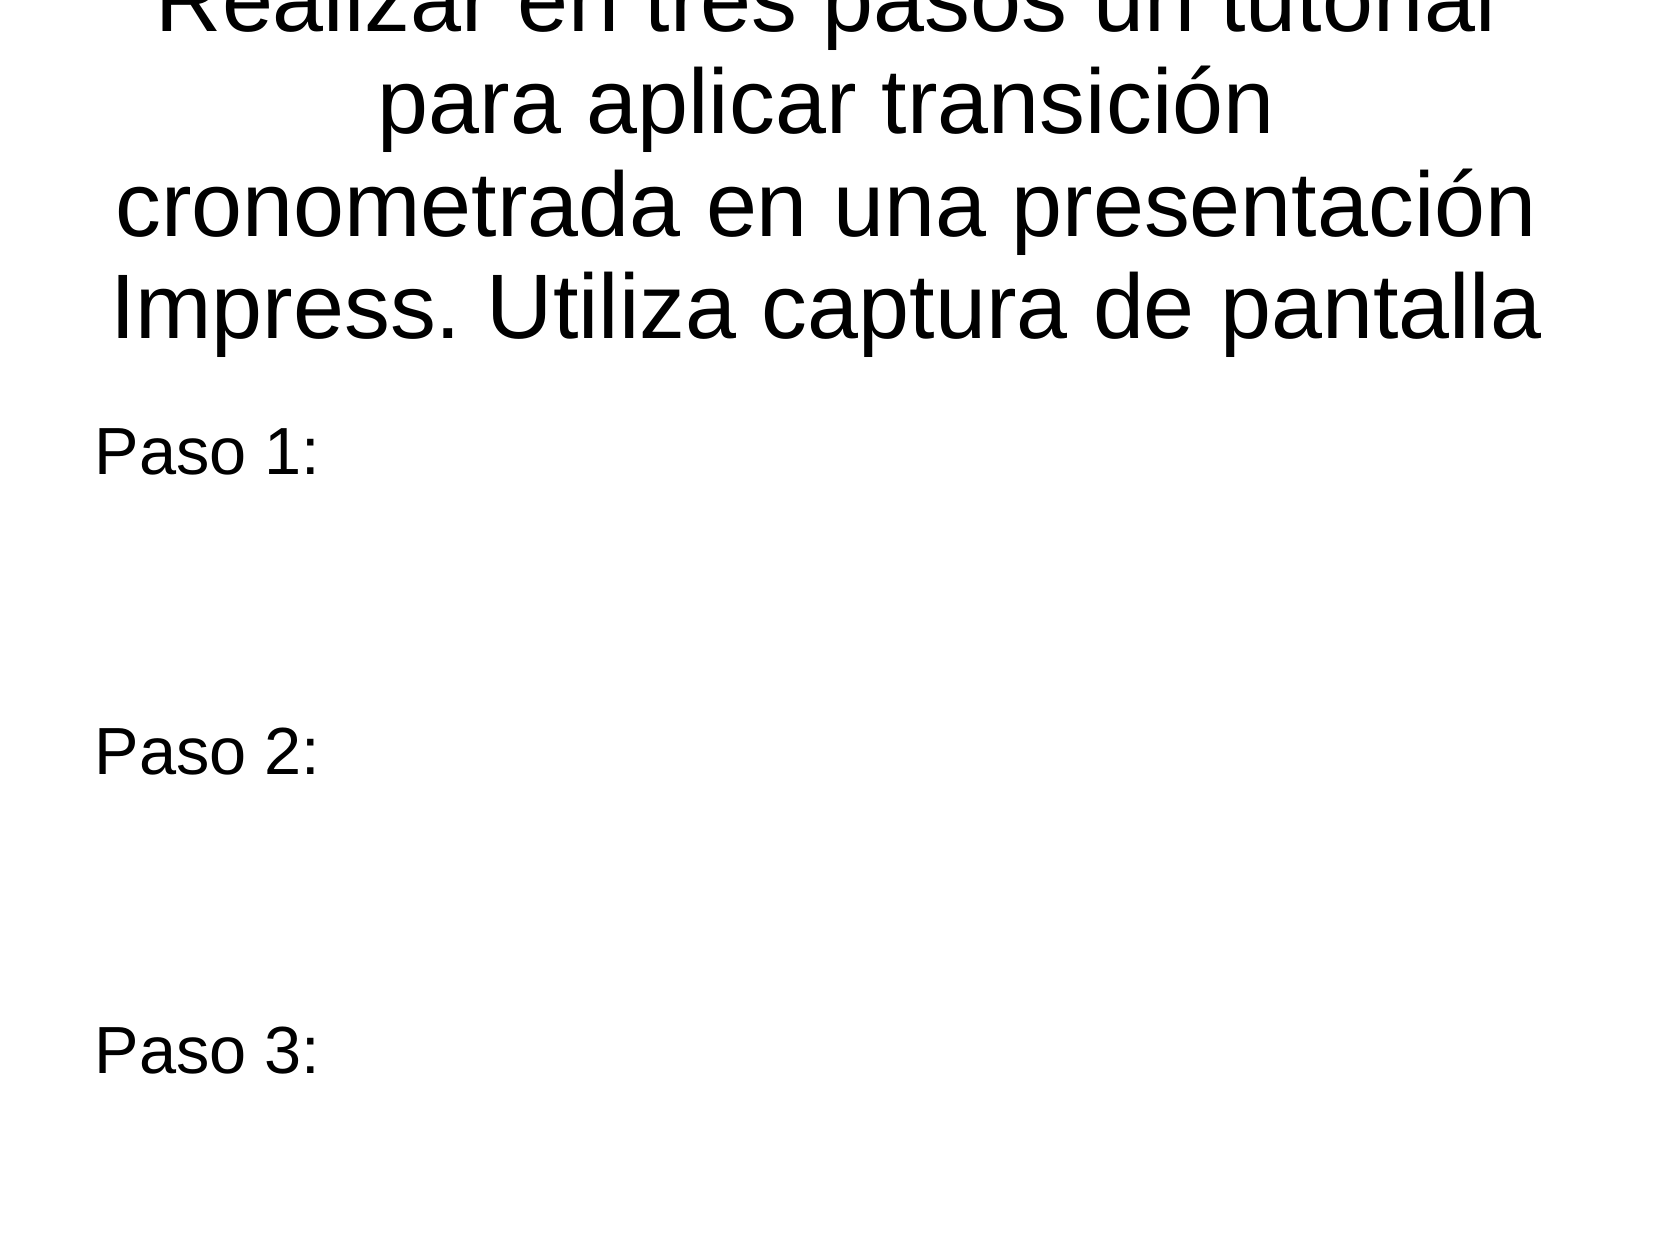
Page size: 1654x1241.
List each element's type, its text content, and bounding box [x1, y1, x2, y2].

title Realizar en tres pasos un tutorial para aplicar transición cronometrada en una presentación Impress. Utiliza captura de pantalla [82, 0, 1571, 359]
subtitle Paso 1: Paso 2: Paso 3: [94, 414, 1583, 1134]
